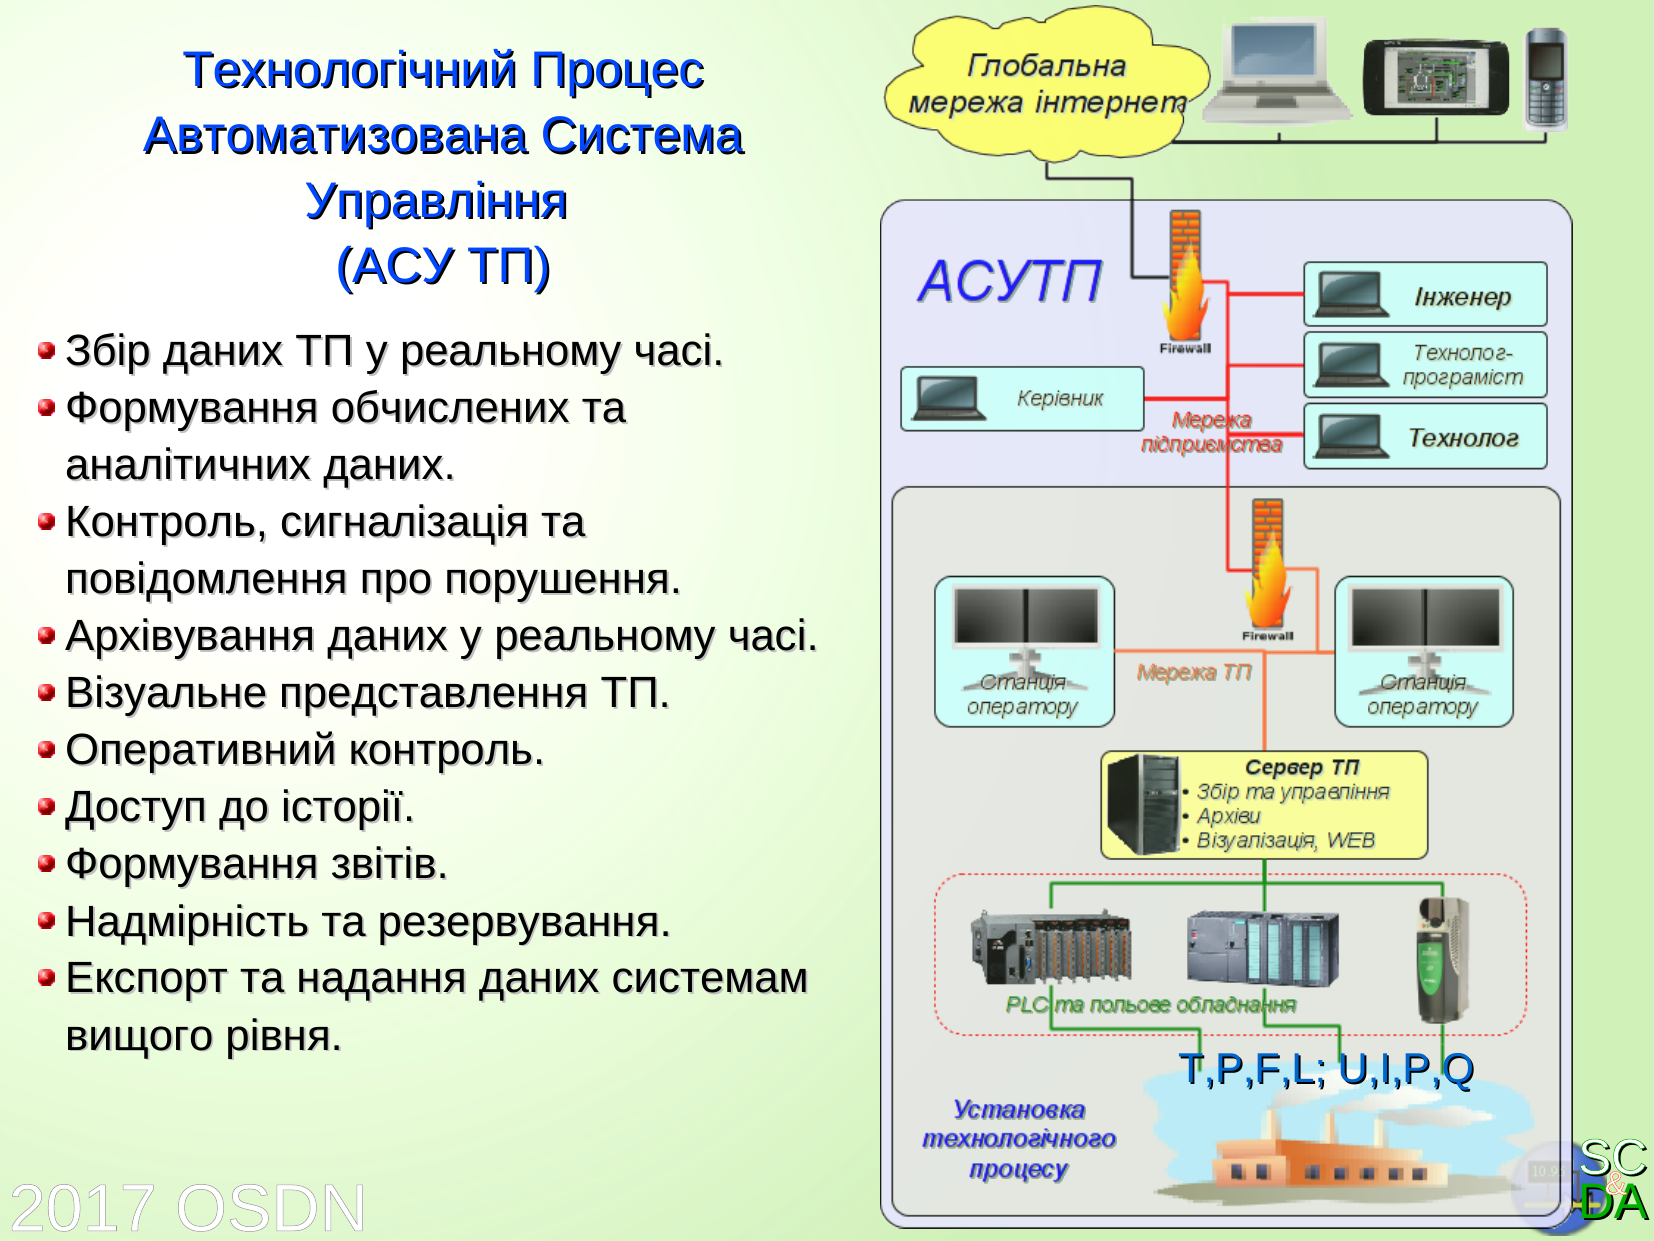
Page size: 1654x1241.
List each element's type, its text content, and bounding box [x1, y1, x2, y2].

picture [1589, 1189, 1606, 1214]
title Технологічний Процес Автоматизована Система Управління (АСУ ТП) [23, 29, 863, 296]
list Збір даних ТП у реальному часі. Формування обчислених та аналітичних даних. Контроль, сигналізація та повідомлення про порушення. Архівування даних у реальному часі. Візуальне представлення ТП. Оперативний контроль. Доступ до історії. Формування звітів. Надмірність та резервування. Експорт та надання даних системам вищого рівня. [24, 317, 863, 1052]
text_box T,P,F,L; U,I,P,Q [1163, 1045, 1490, 1107]
picture [880, 5, 1607, 1236]
picture [1588, 1145, 1607, 1157]
